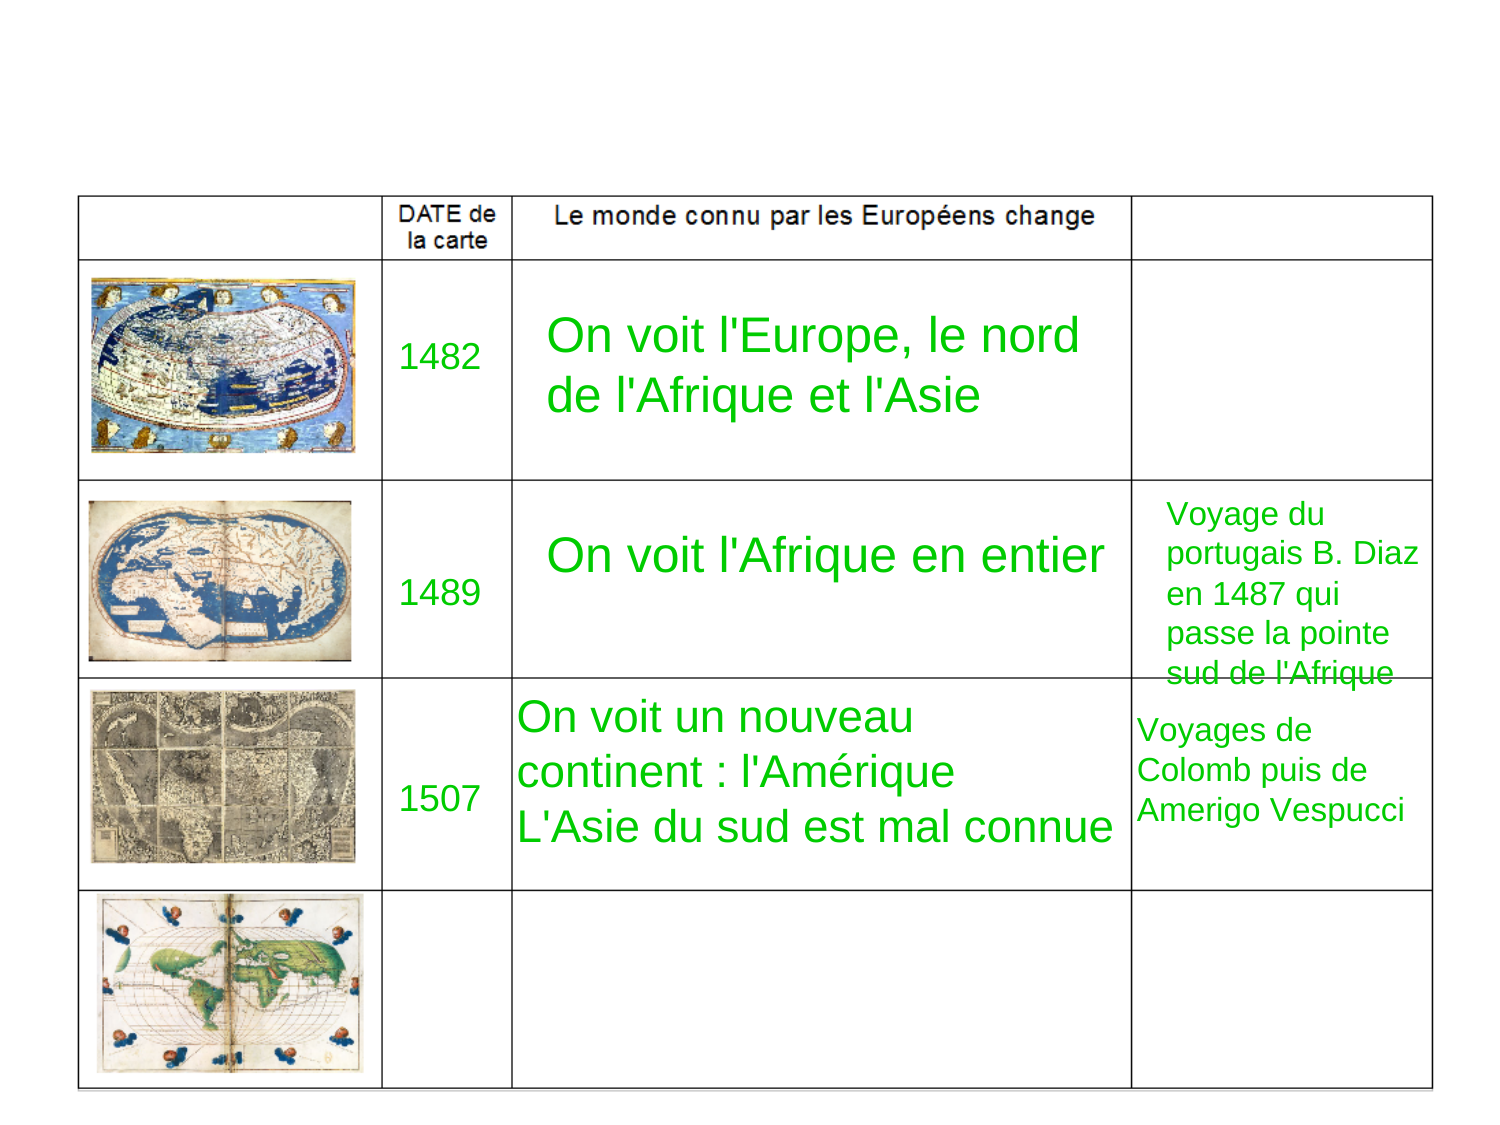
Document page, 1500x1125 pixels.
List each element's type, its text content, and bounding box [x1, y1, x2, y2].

text_box On voit l'Afrique en entier [531, 514, 1123, 590]
text_box Voyages de Colomb puis de Amerigo Vespucci [1122, 700, 1447, 836]
text_box 1489 [383, 560, 502, 621]
text_box On voit un nouveau continent : l'Amérique L'Asie du sud est mal connue [501, 679, 1152, 859]
text_box Voyage du portugais B. Diaz en 1487 qui passe la pointe sud de l'Afrique [1151, 484, 1447, 699]
picture [67, 185, 1447, 1093]
text_box On voit l'Europe, le nord de l'Afrique et l'Asie [531, 295, 1123, 431]
text_box 1482 [383, 324, 502, 385]
text_box 1507 [383, 766, 501, 827]
